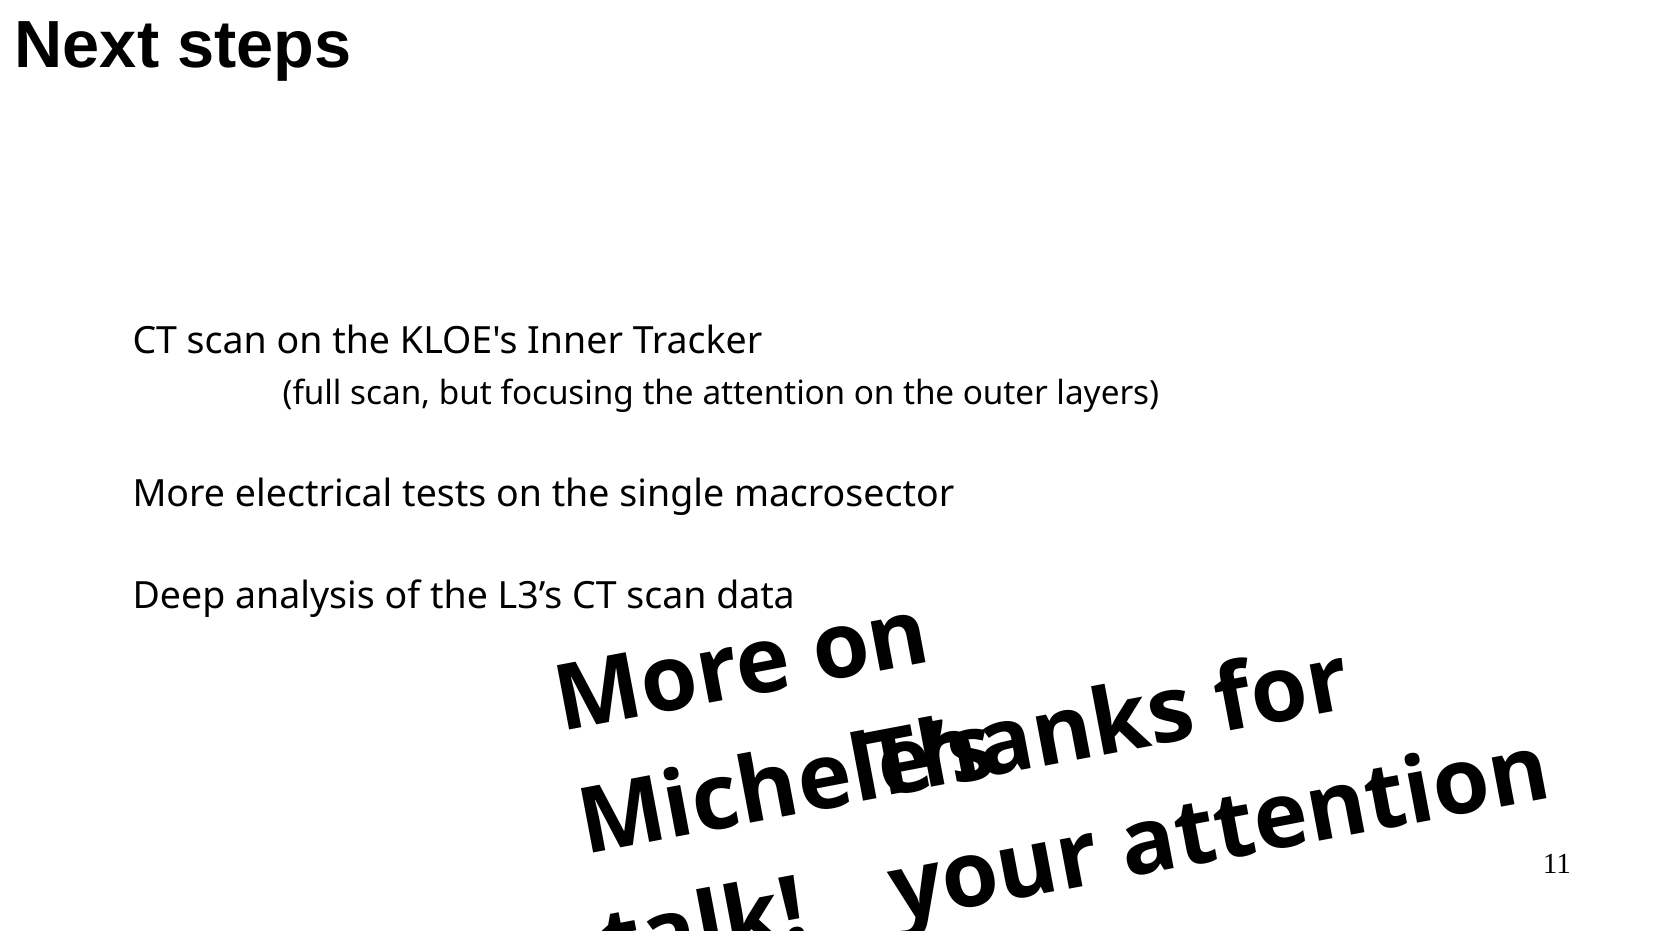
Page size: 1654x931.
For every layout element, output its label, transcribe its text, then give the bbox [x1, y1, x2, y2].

text_box Thanks for your attention [838, 564, 1569, 834]
text_box CT scan on the KLOE's Inner Tracker (full scan, but focusing the attention on the outer layers) More electrical tests on the single macrosector Deep analysis of the L3’s CT scan data [117, 306, 1576, 624]
text_box More on Michele’s talk! [527, 505, 1212, 766]
text_box Next steps [0, 0, 409, 90]
